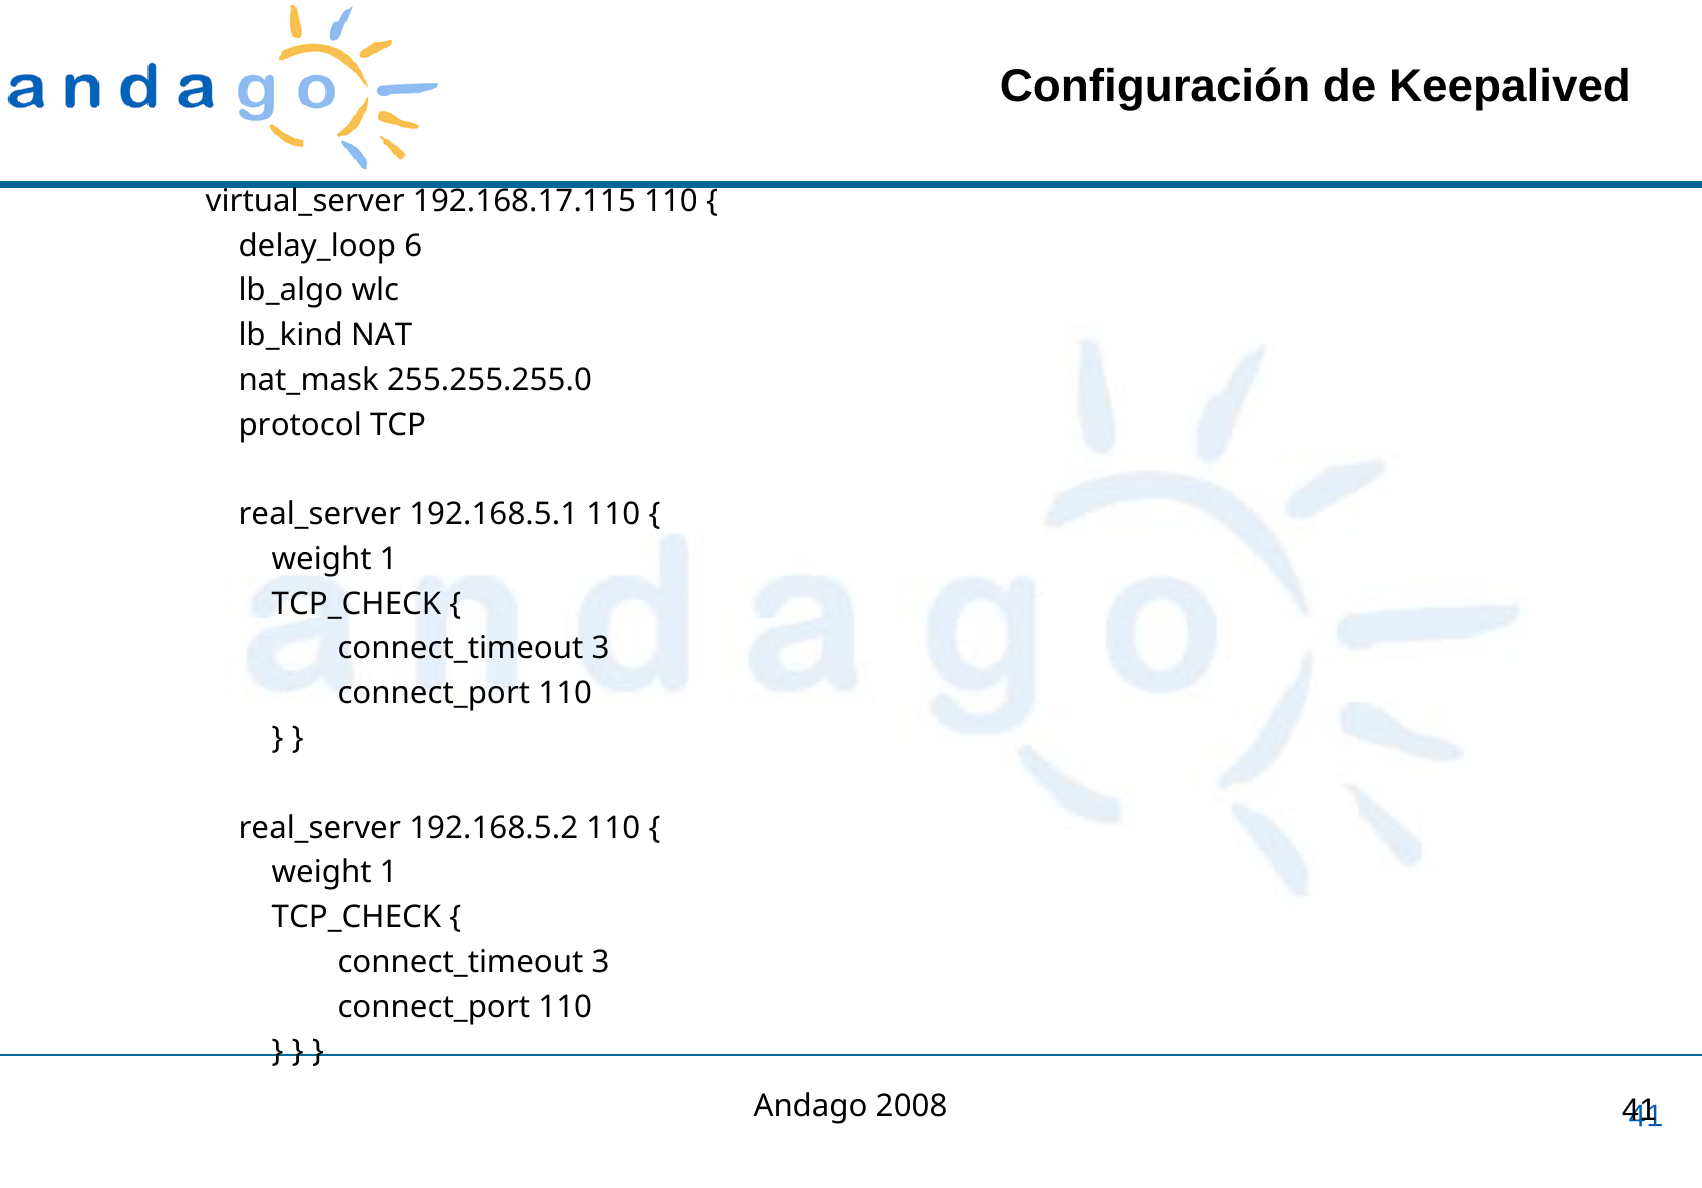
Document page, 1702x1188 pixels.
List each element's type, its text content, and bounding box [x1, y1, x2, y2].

picture [0, 0, 255, 175]
subtitle virtual_server 192.168.17.115 110 { delay_loop 6 lb_algo wlc lb_kind NAT nat_mask 255.255.255.0 protocol TCP real_server 192.168.5.1 110 { weight 1 TCP_CHECK { connect_timeout 3 connect_port 110 } } real_server 192.168.5.2 110 { weight 1 TCP_CHECK { connect_timeout 3 connect_port 110 } } } [123, 150, 1570, 1103]
title Configuración de Keepalived [255, 0, 1702, 188]
